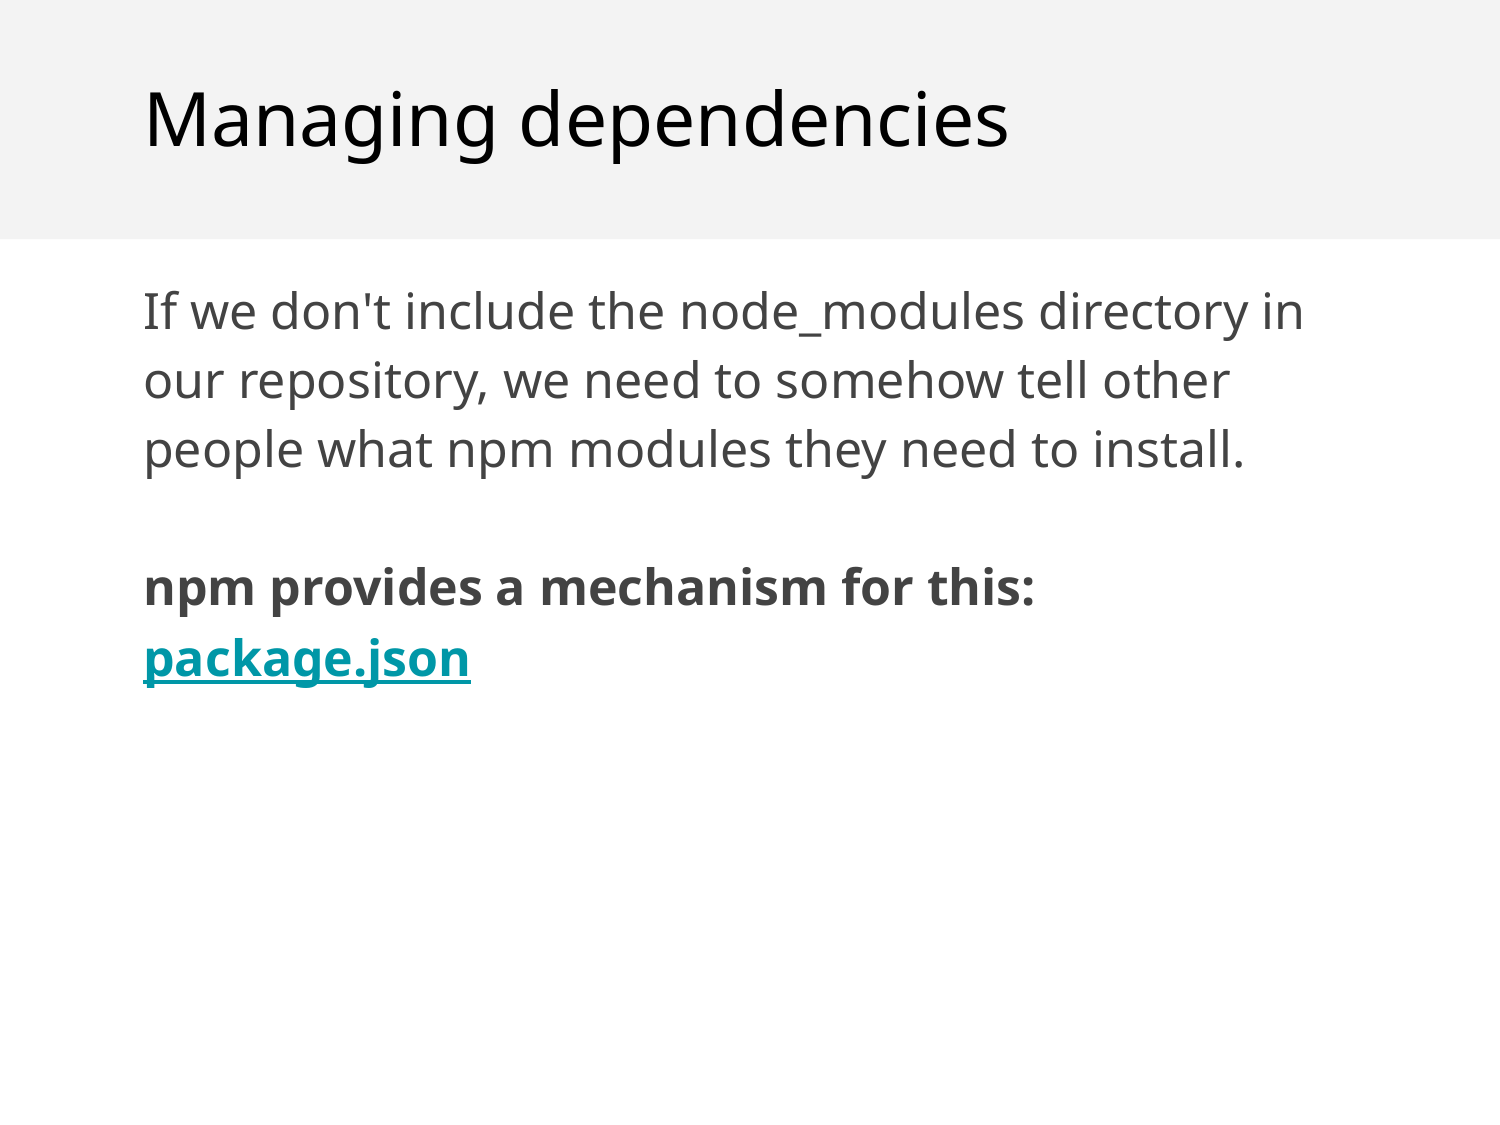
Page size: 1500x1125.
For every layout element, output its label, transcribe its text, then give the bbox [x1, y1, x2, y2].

title Managing dependencies [128, 56, 1372, 183]
list If we don't include the node_modules directory in our repository, we need to somehow tell other people what npm modules they need to install. npm provides a mechanism for this: package.json [128, 255, 1372, 1004]
